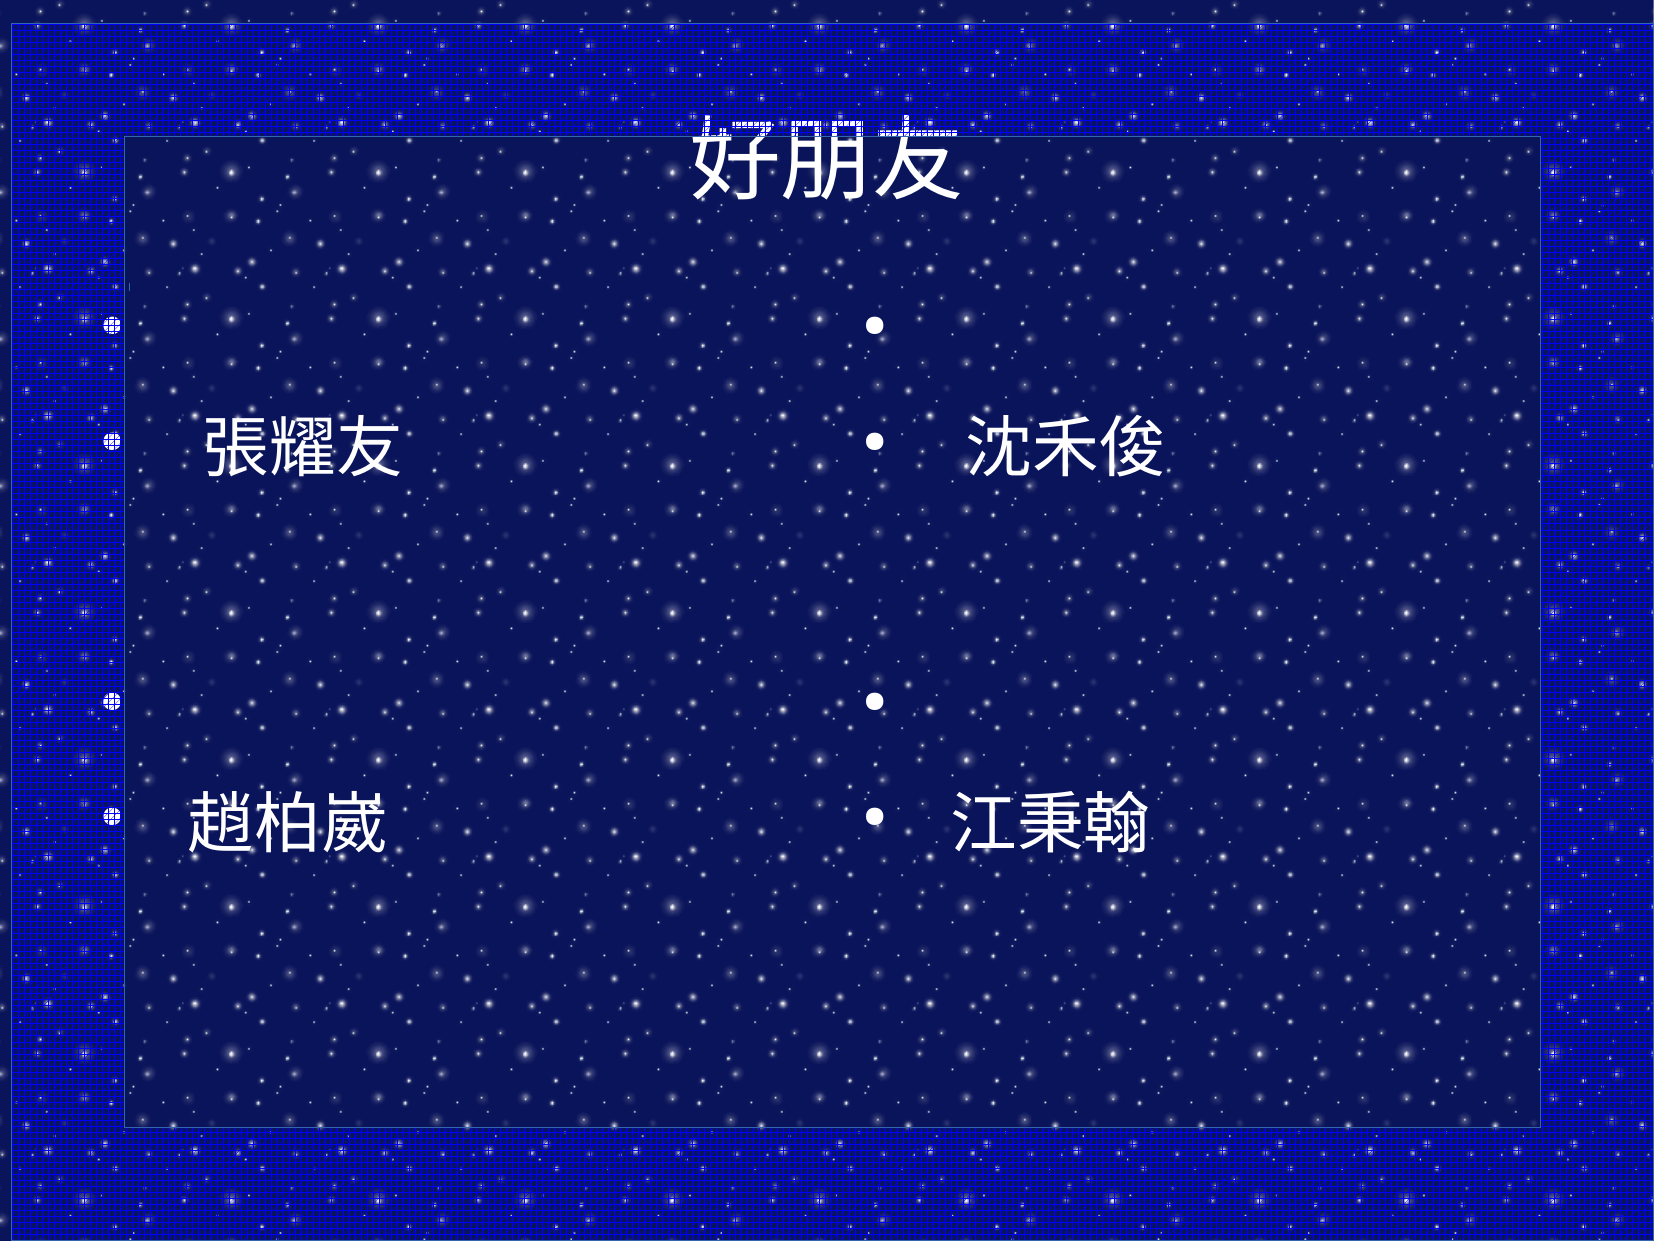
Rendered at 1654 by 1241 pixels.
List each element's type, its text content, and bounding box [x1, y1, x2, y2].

list 張耀友 [125, 290, 809, 634]
text_box [11, 23, 1654, 1241]
picture [0, 0, 1654, 1241]
title 好朋友 [125, 137, 1540, 257]
list 江秉翰 [845, 665, 1540, 1009]
list 趙柏崴 [125, 665, 809, 1009]
list 沈禾俊 [845, 290, 1540, 634]
picture [125, 257, 1540, 1127]
